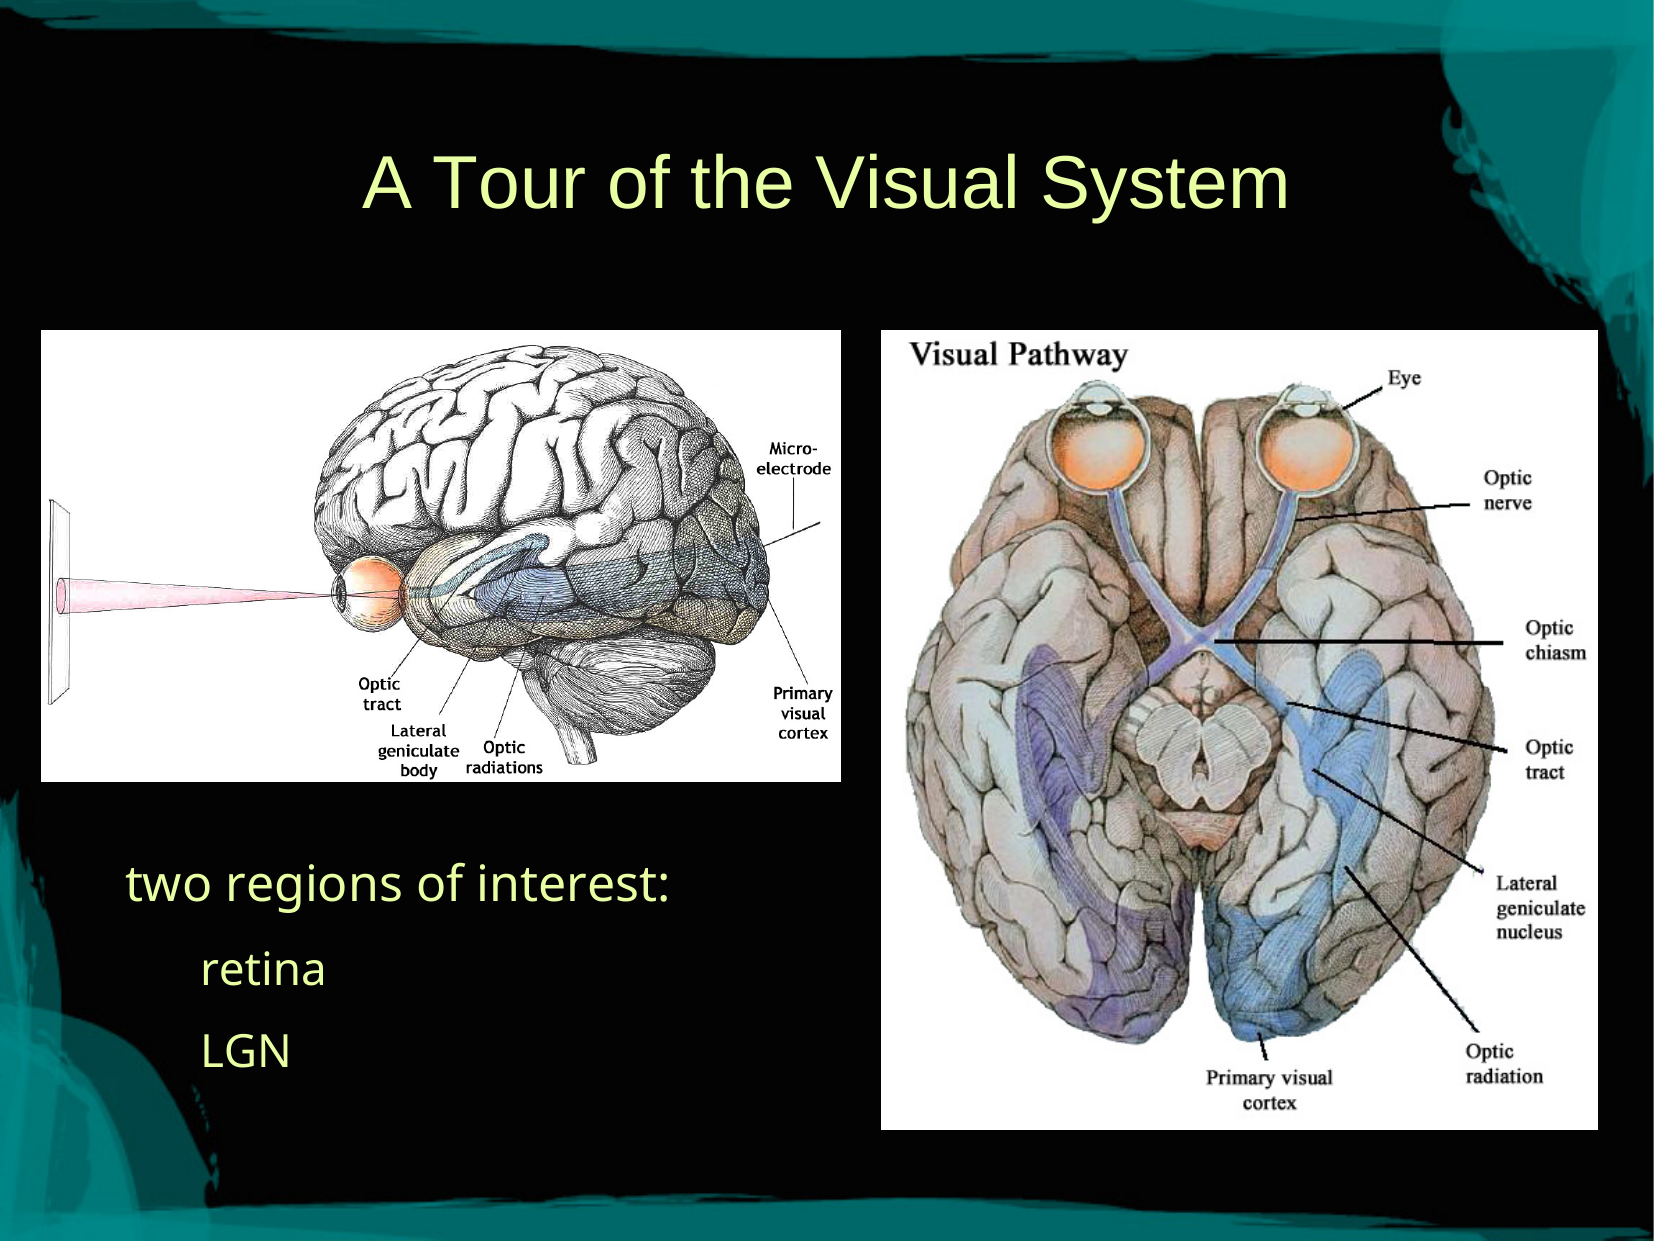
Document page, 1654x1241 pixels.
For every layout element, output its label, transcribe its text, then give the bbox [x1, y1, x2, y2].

picture [0, 0, 1654, 1241]
list two regions of interest: retina LGN [110, 840, 800, 1117]
title A Tour of the Visual System [96, 76, 1558, 290]
